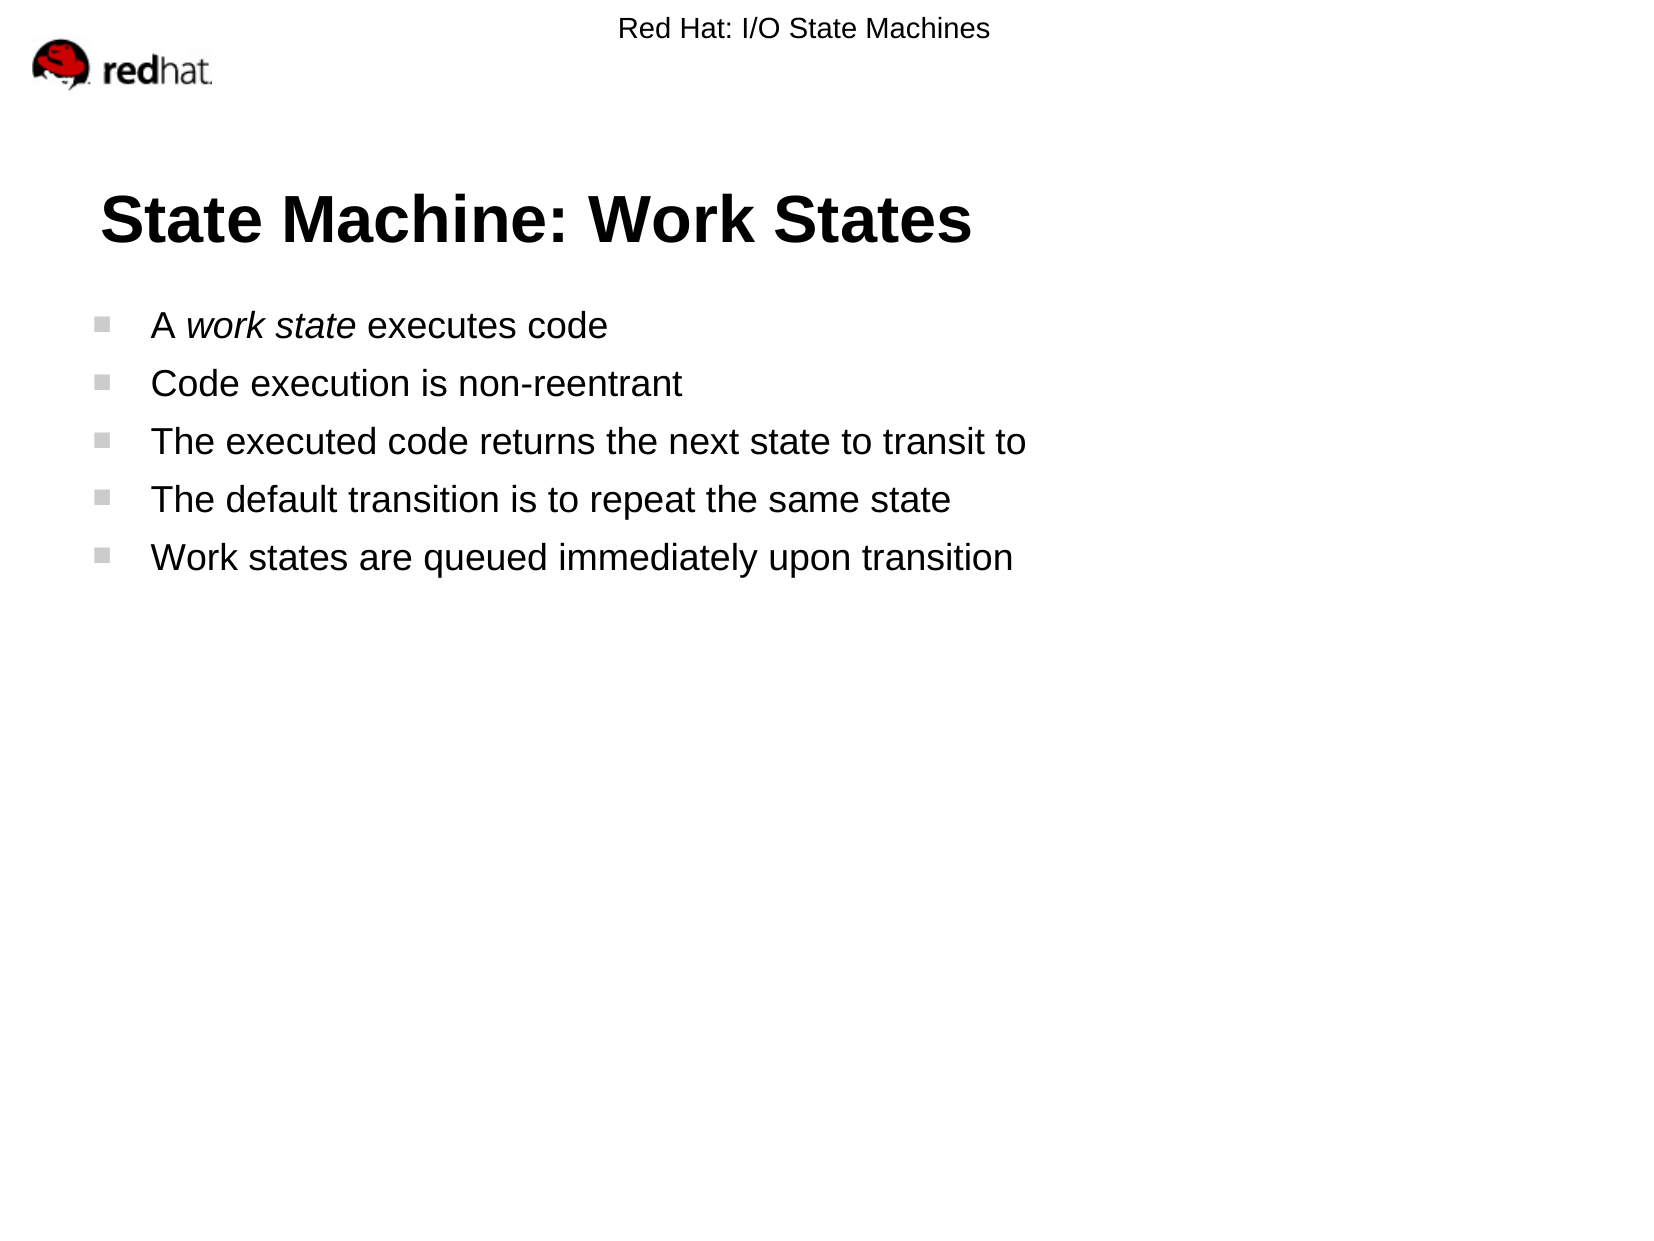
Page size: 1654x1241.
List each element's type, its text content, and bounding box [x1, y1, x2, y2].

picture [31, 37, 212, 98]
title State Machine: Work States [100, 164, 1506, 275]
list A work state executes code Code execution is non-reentrant The executed code returns the next state to transit to The default transition is to repeat the same state Work states are queued immediately upon transition [94, 304, 1500, 1174]
